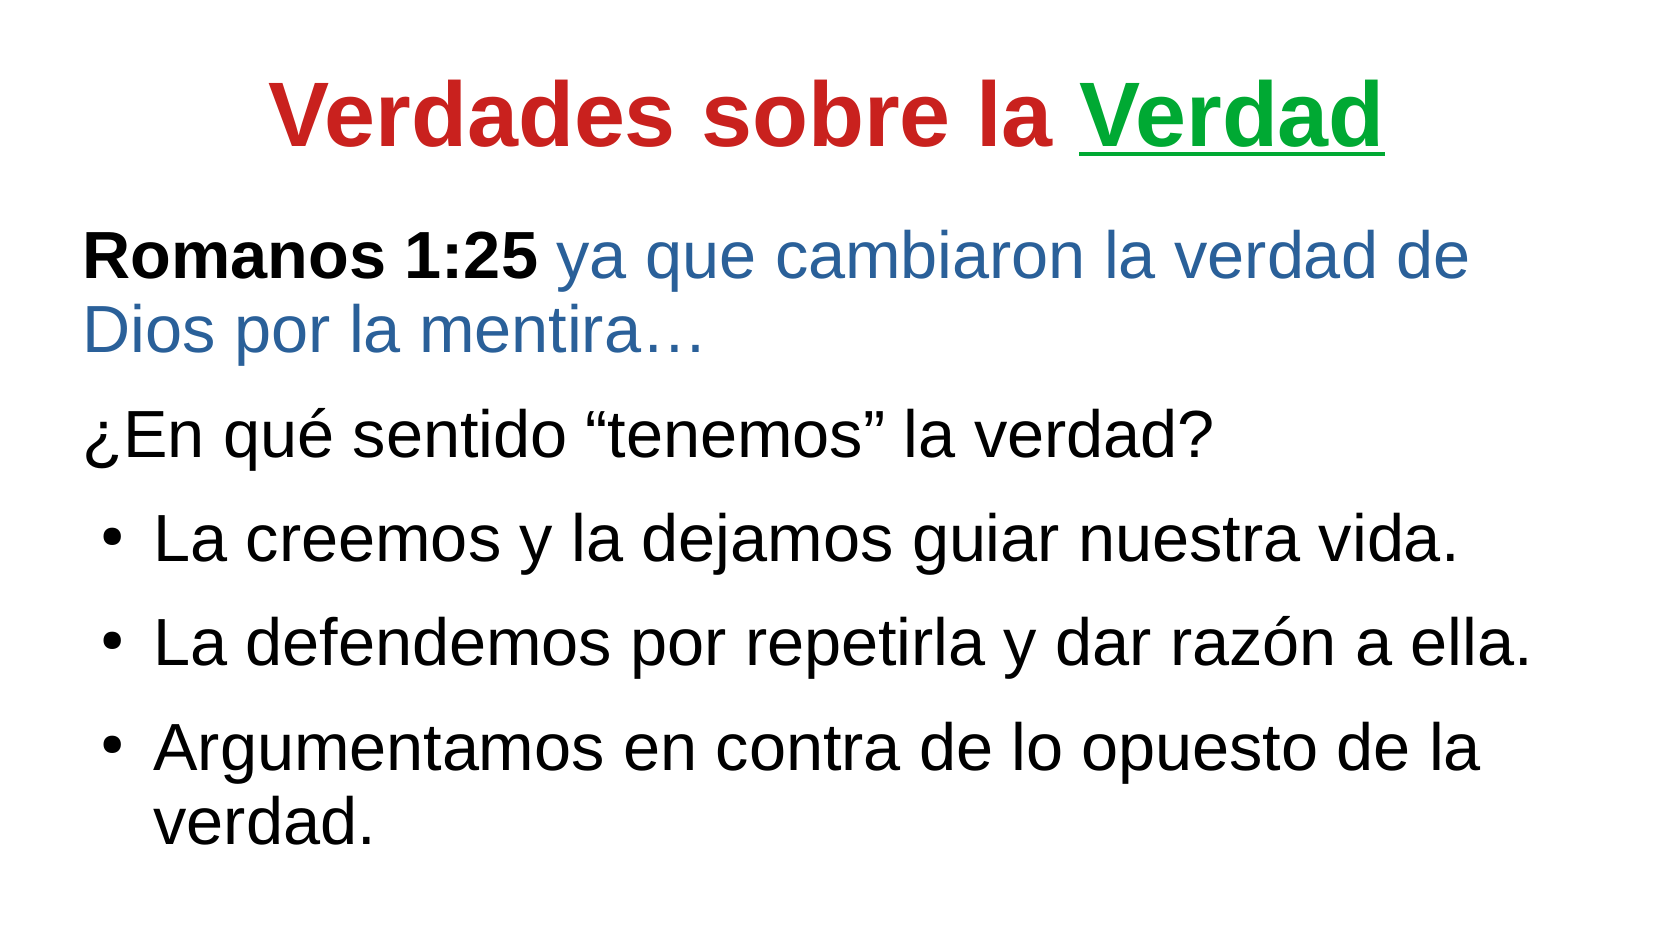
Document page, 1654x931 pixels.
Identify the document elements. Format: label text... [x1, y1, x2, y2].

title Verdades sobre la Verdad [82, 37, 1571, 193]
list Romanos 1:25 ​ya que cambiaron la verdad de Dios por la mentira… ¿En qué sentido “tenemos” la verdad? La creemos y la dejamos guiar nuestra vida. La defendemos por repetirla y dar razón a ella. Argumentamos en contra de lo opuesto de la verdad. [82, 217, 1571, 931]
